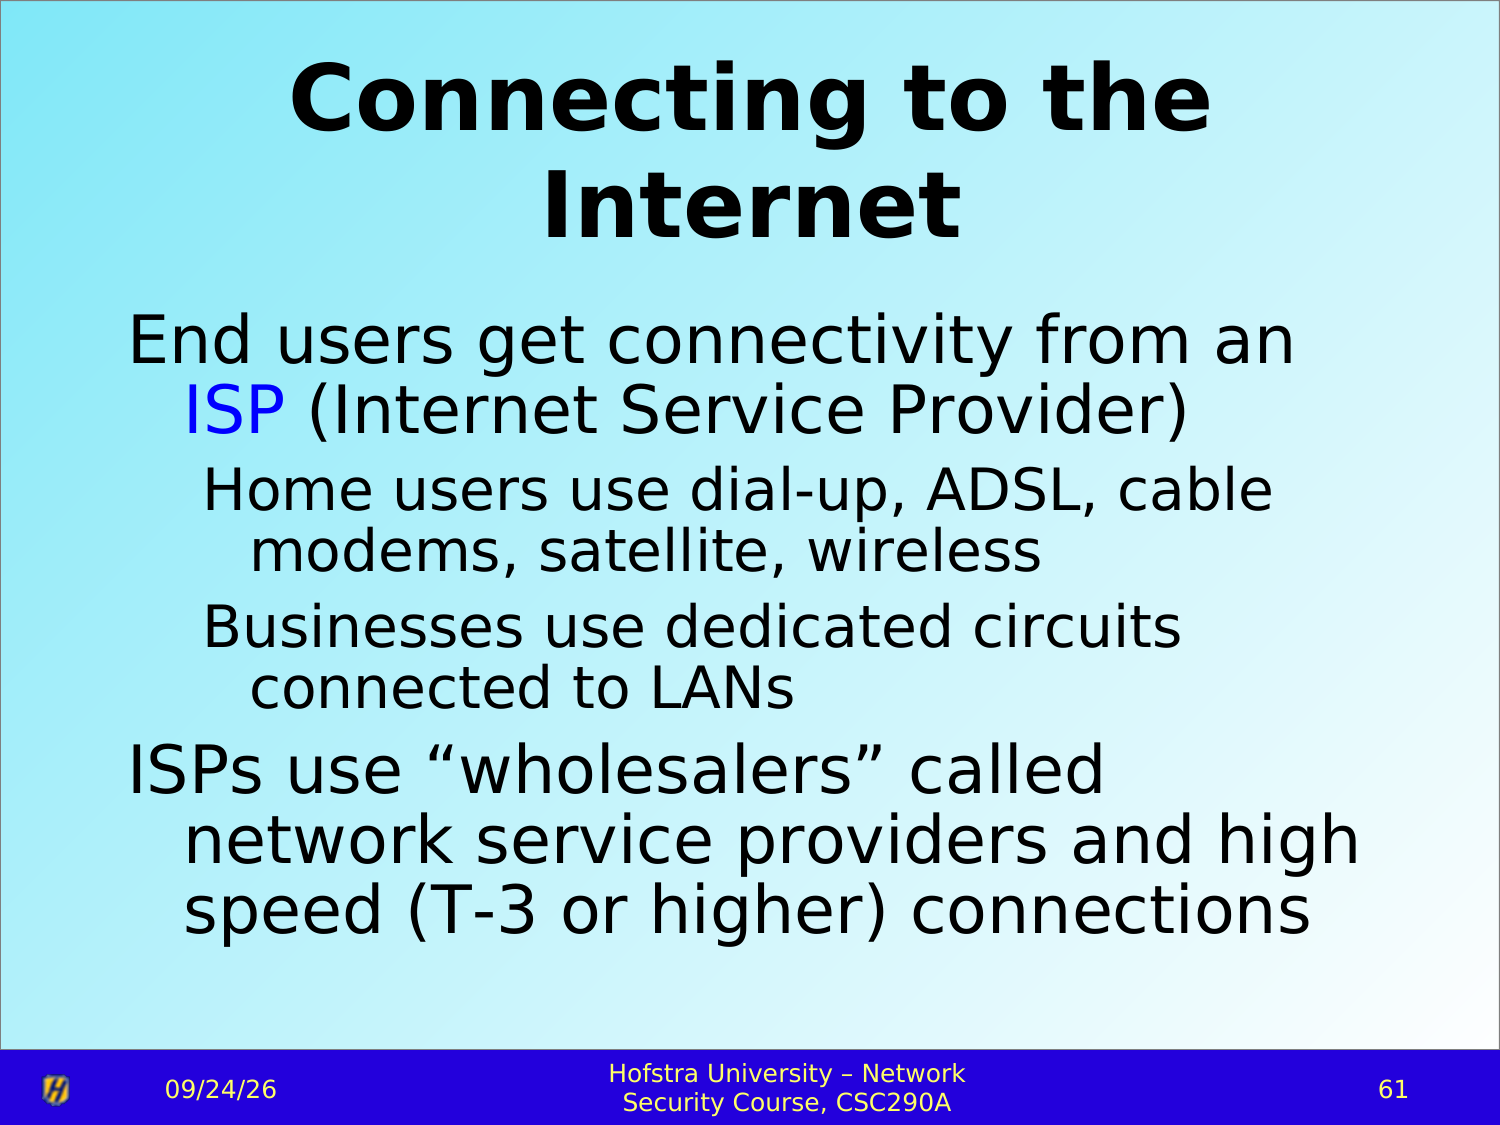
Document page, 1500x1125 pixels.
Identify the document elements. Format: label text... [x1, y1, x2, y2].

list End users get connectivity from an ISP (Internet Service Provider) Home users use dial-up, ADSL, cable modems, satellite, wireless Businesses use dedicated circuits connected to LANs ISPs use “wholesalers” called network service providers and high speed (T-3 or higher) connections [112, 299, 1388, 1050]
title Connecting to the Internet [112, 37, 1391, 267]
picture [37, 1072, 76, 1110]
